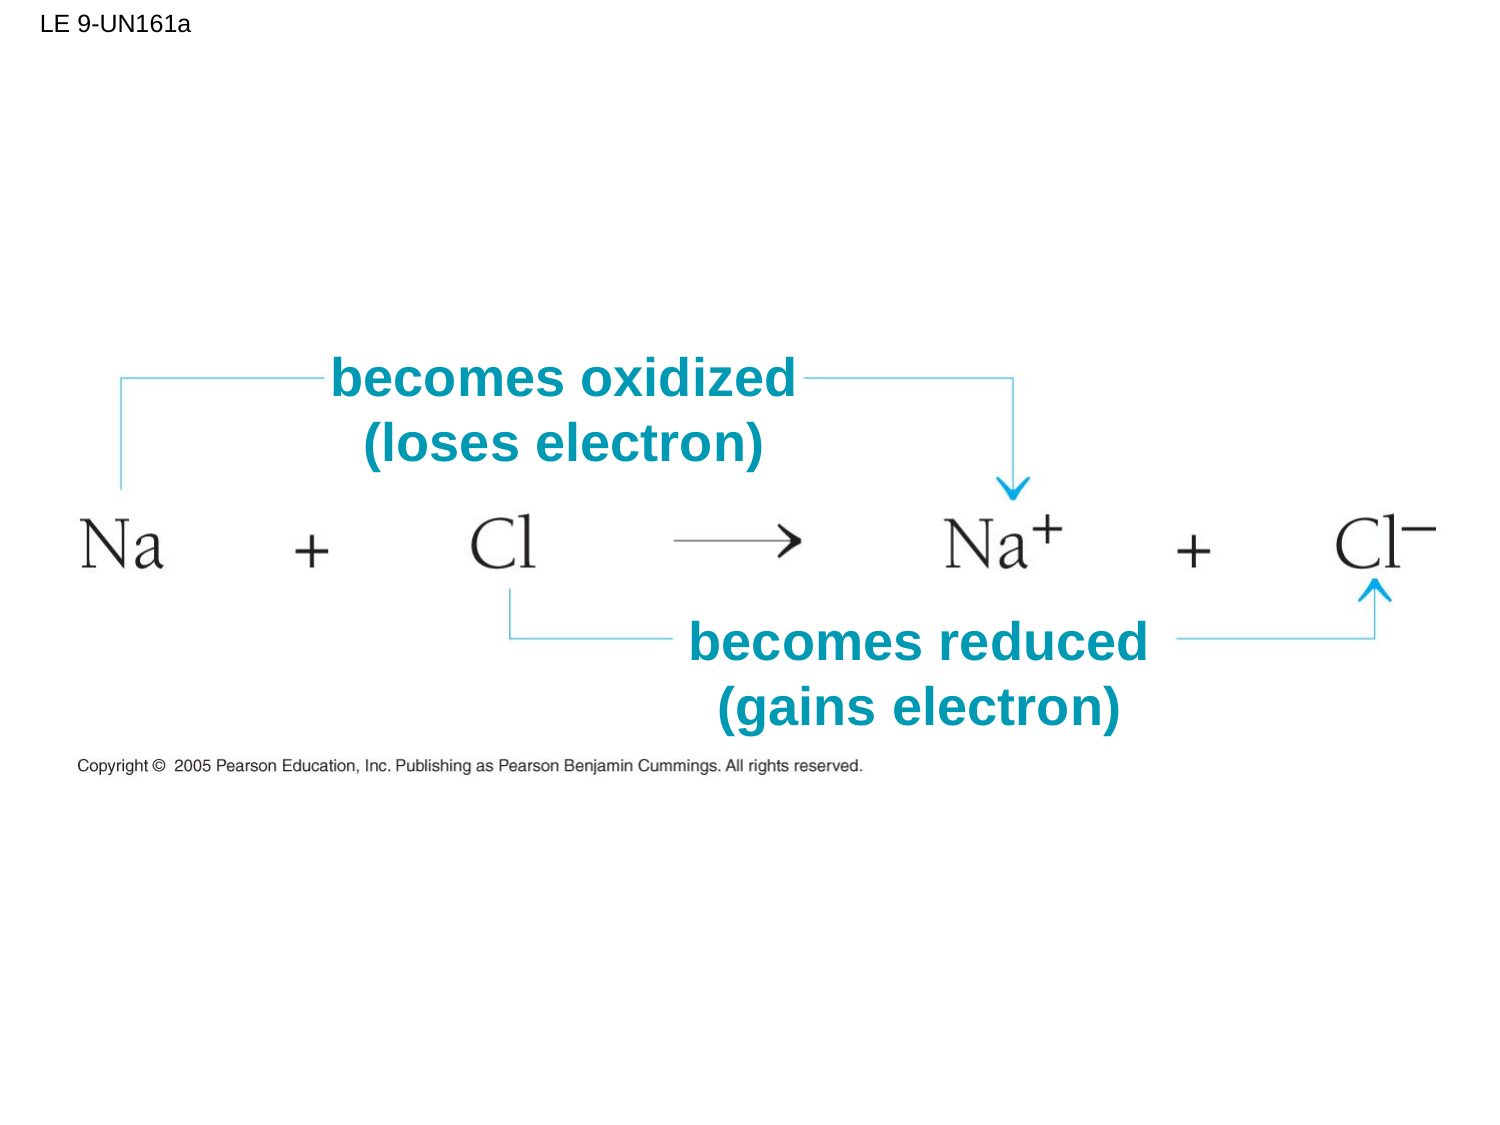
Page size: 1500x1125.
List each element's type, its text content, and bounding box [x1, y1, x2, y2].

text_box becomes reduced (gains electron) [656, 606, 1183, 752]
title LE 9-UN161a [24, 0, 351, 51]
picture [49, 341, 1450, 784]
text_box becomes oxidized (loses electron) [301, 342, 828, 488]
